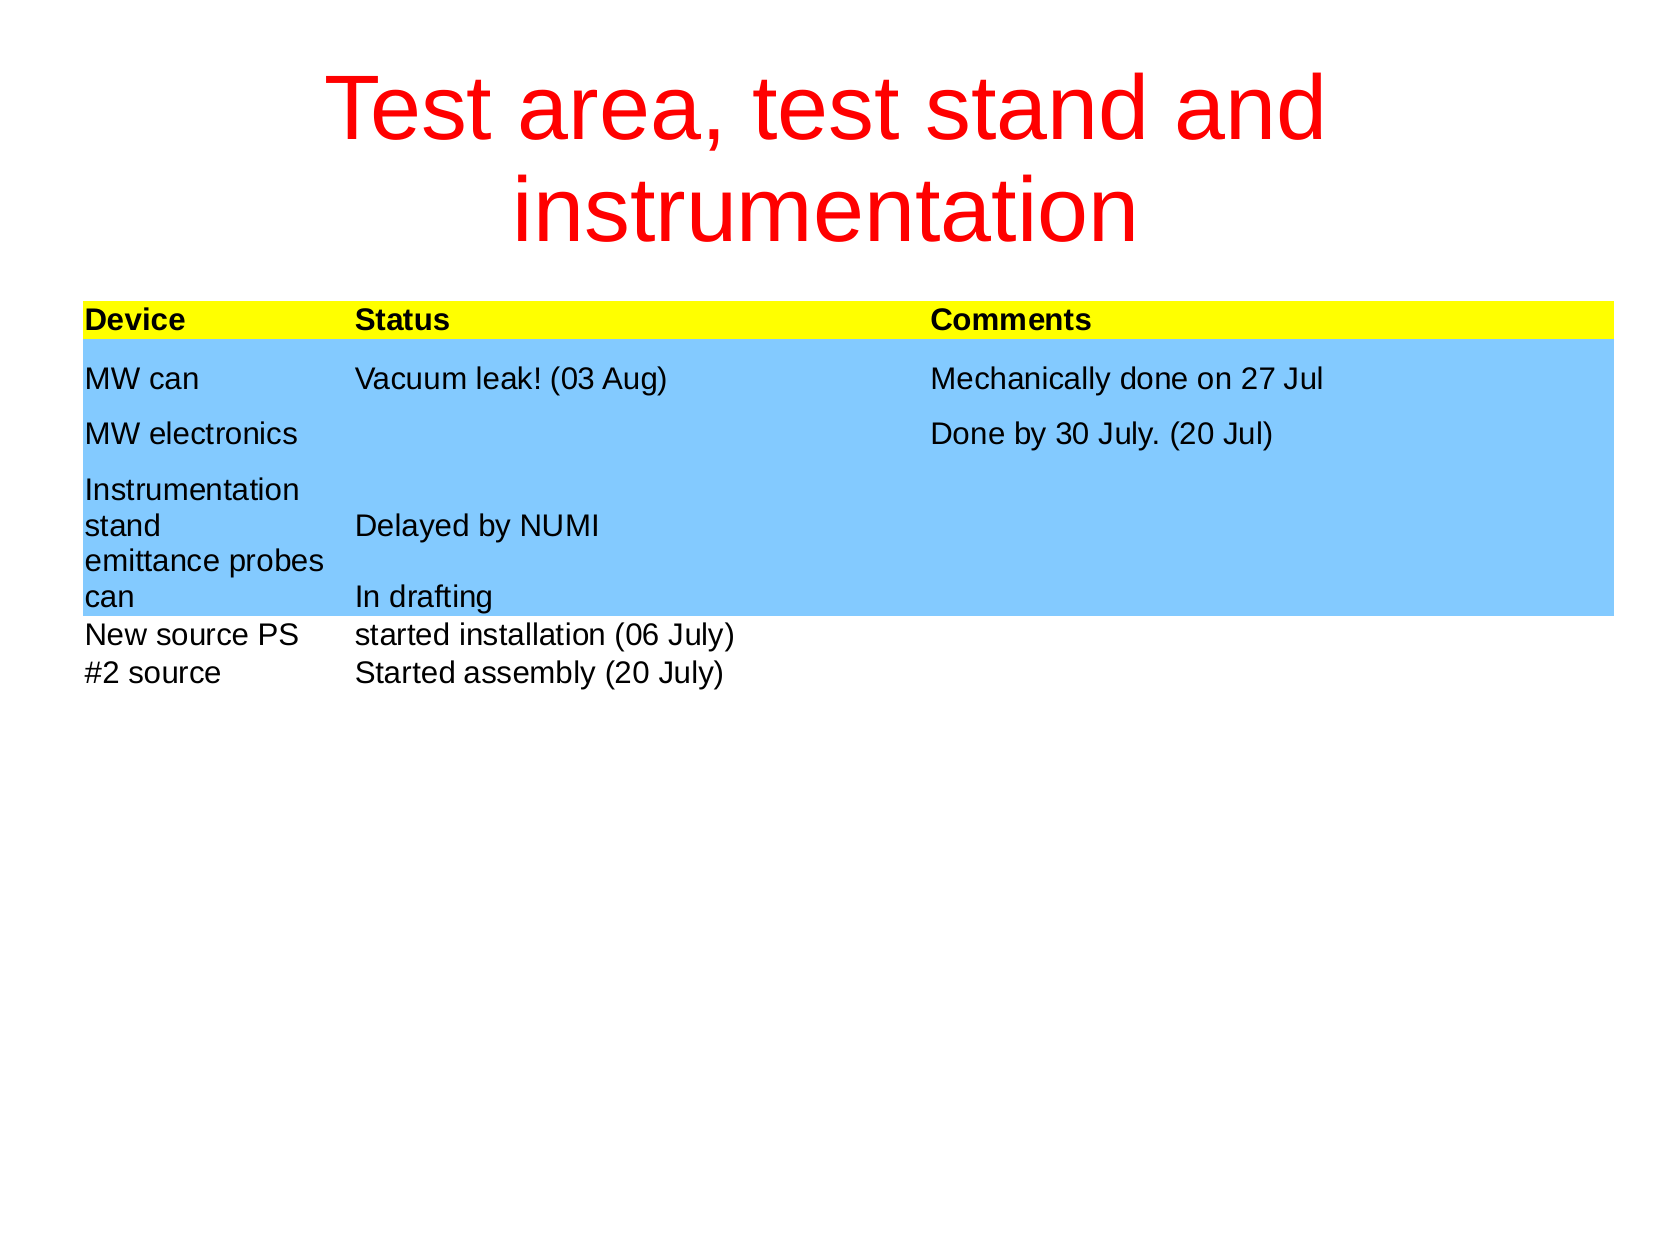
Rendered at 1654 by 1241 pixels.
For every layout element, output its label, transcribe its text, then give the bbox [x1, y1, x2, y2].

title Test area, test stand and instrumentation [82, 55, 1571, 263]
chart [82, 300, 1616, 1241]
